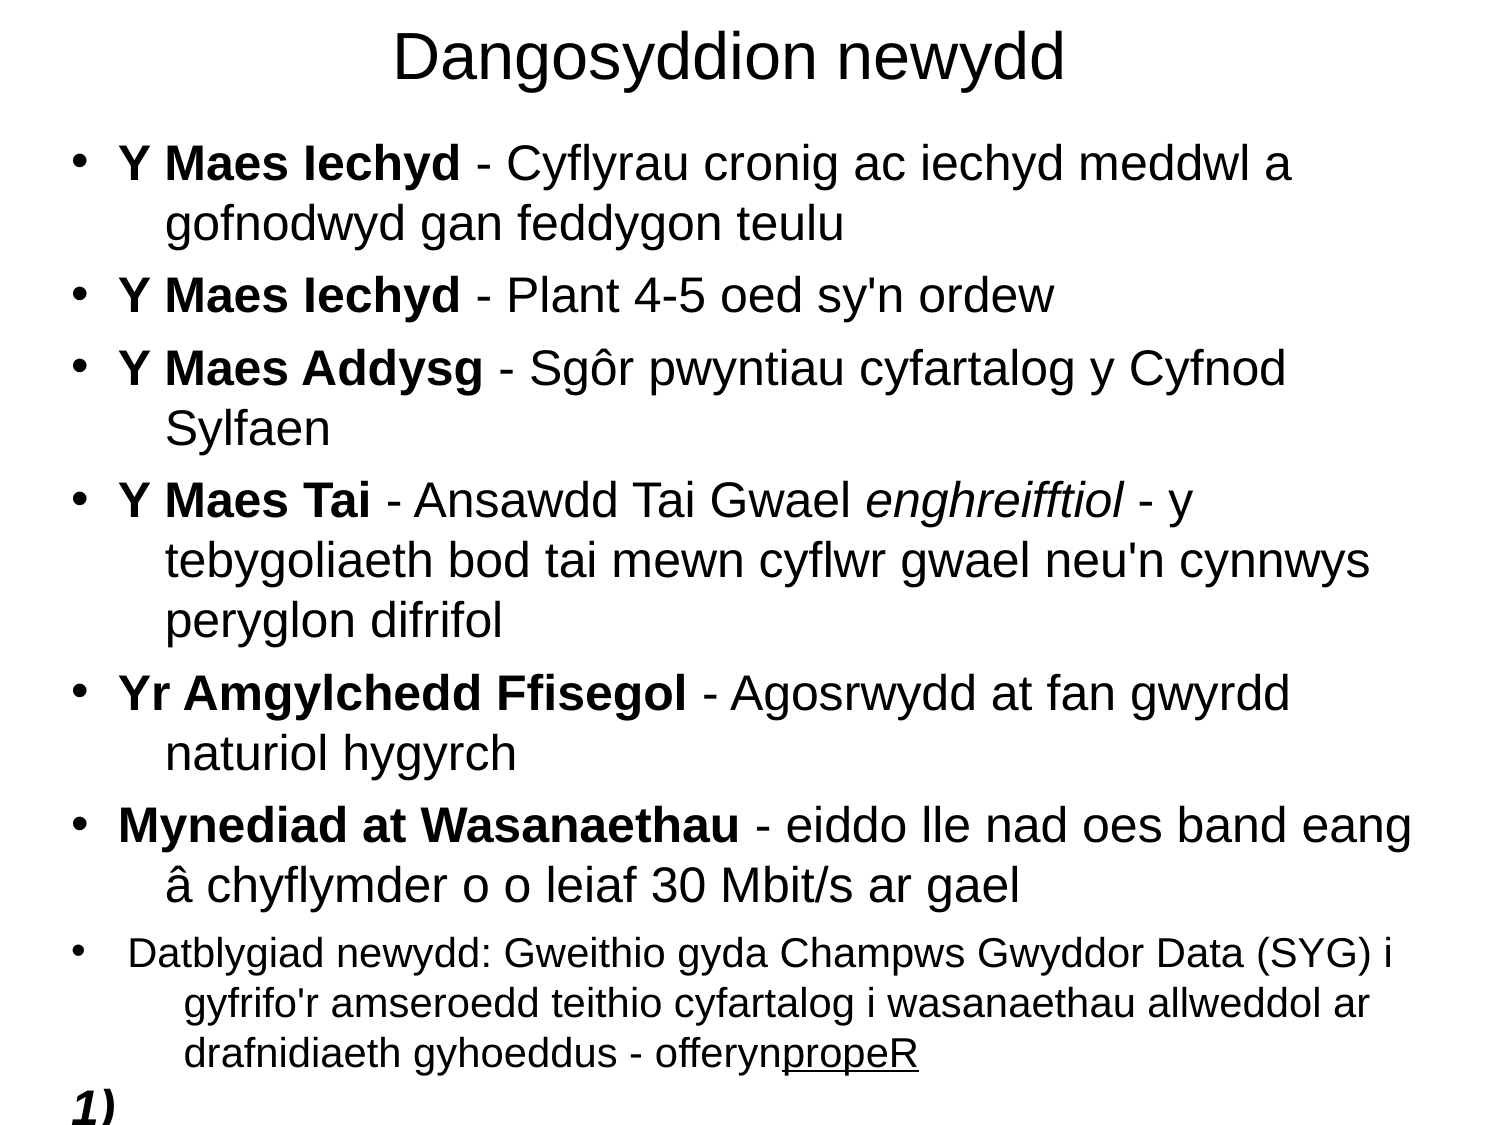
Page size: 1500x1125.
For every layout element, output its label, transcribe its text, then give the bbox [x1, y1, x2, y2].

title Dangosyddion newydd [101, 0, 1359, 107]
text_box Y Maes Iechyd - Cyflyrau cronig ac iechyd meddwl a gofnodwyd gan feddygon teulu Y Maes Iechyd - Plant 4-5 oed sy'n ordew Y Maes Addysg - Sgôr pwyntiau cyfartalog y Cyfnod Sylfaen Y Maes Tai - Ansawdd Tai Gwael enghreifftiol - y tebygoliaeth bod tai mewn cyflwr gwael neu'n cynnwys peryglon difrifol Yr Amgylchedd Ffisegol - Agosrwydd at fan gwyrdd naturiol hygyrch Mynediad at Wasanaethau - eiddo lle nad oes band eang â chyflymder o o leiaf 30 Mbit/s ar gael Datblygiad newydd: Gweithio gyda Champws Gwyddor Data (SYG) i gyfrifo'r amseroedd teithio cyfartalog i wasanaethau allweddol ar drafnidiaeth gyhoeddus - offeryn propeR [55, 122, 1469, 1125]
